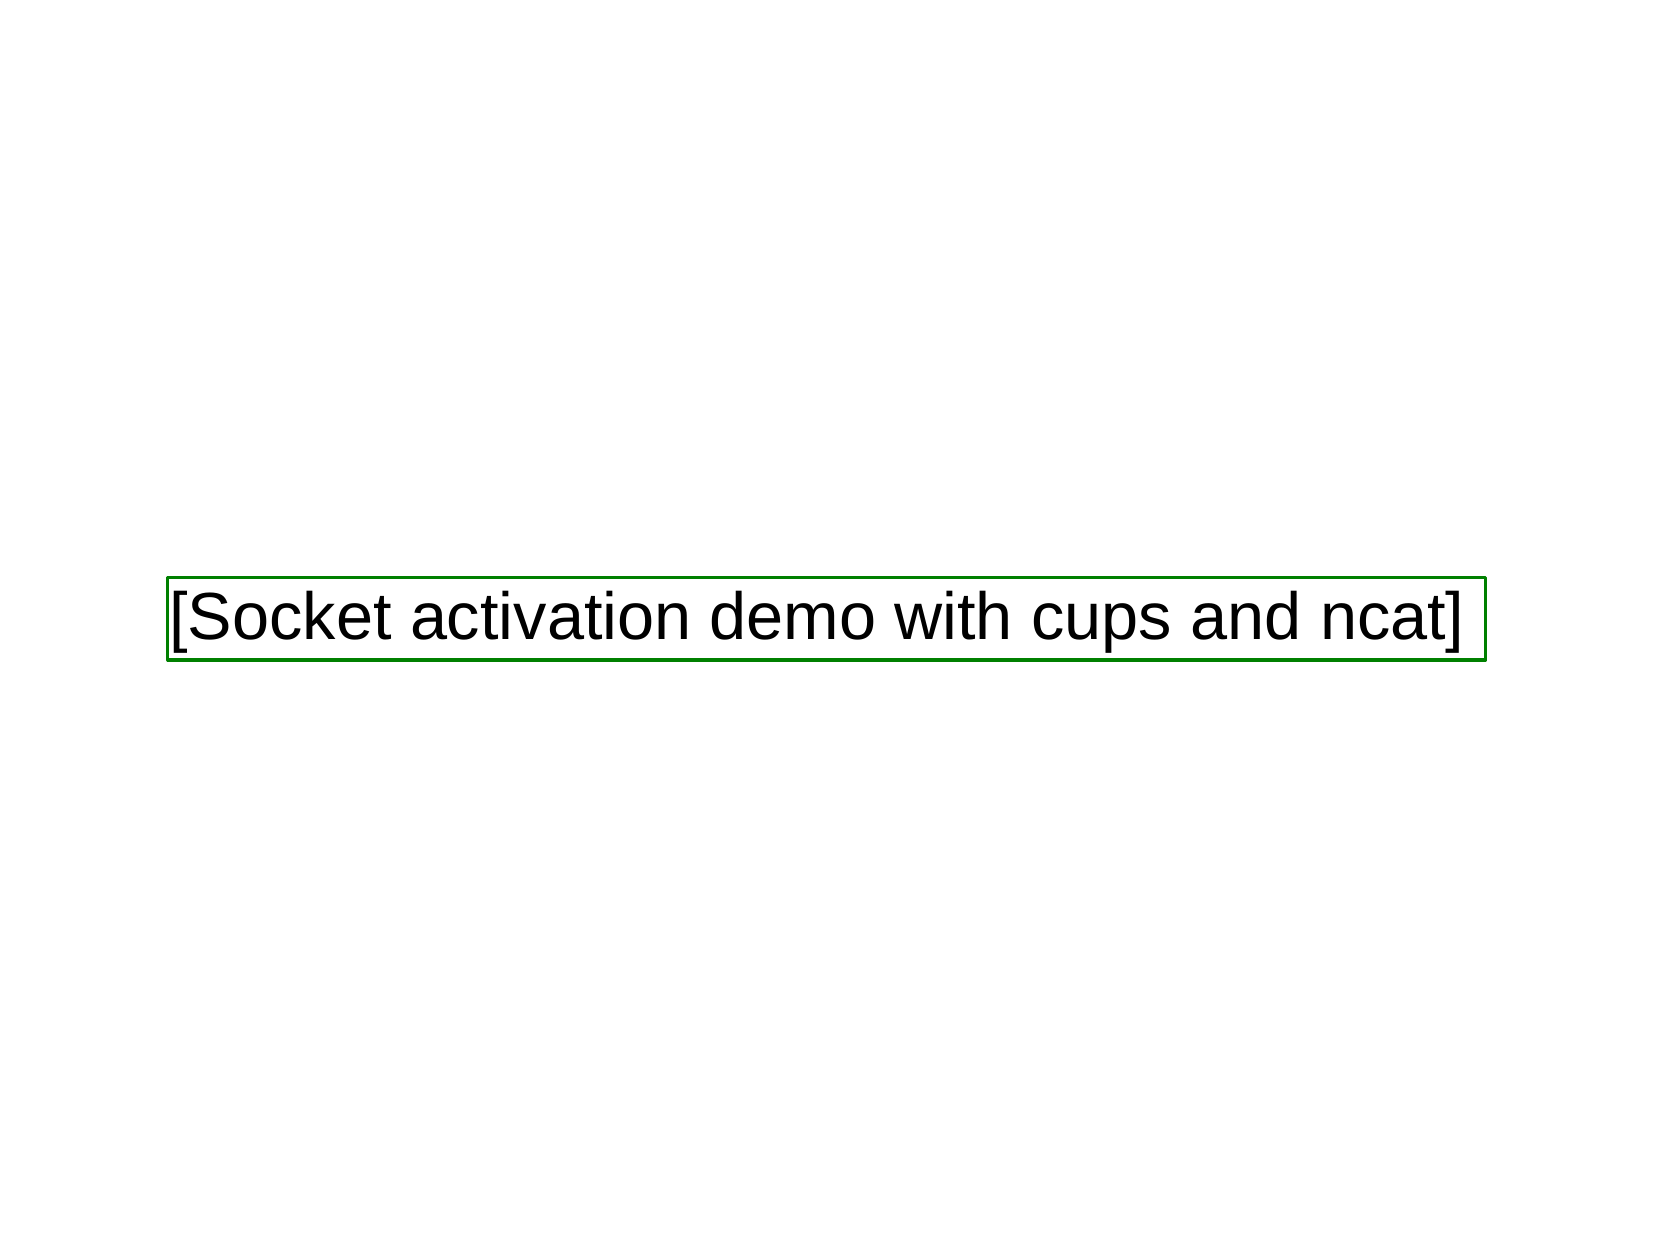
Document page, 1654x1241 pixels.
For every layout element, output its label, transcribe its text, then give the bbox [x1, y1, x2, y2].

list [Socket activation demo with cups and ncat] [167, 577, 1486, 661]
